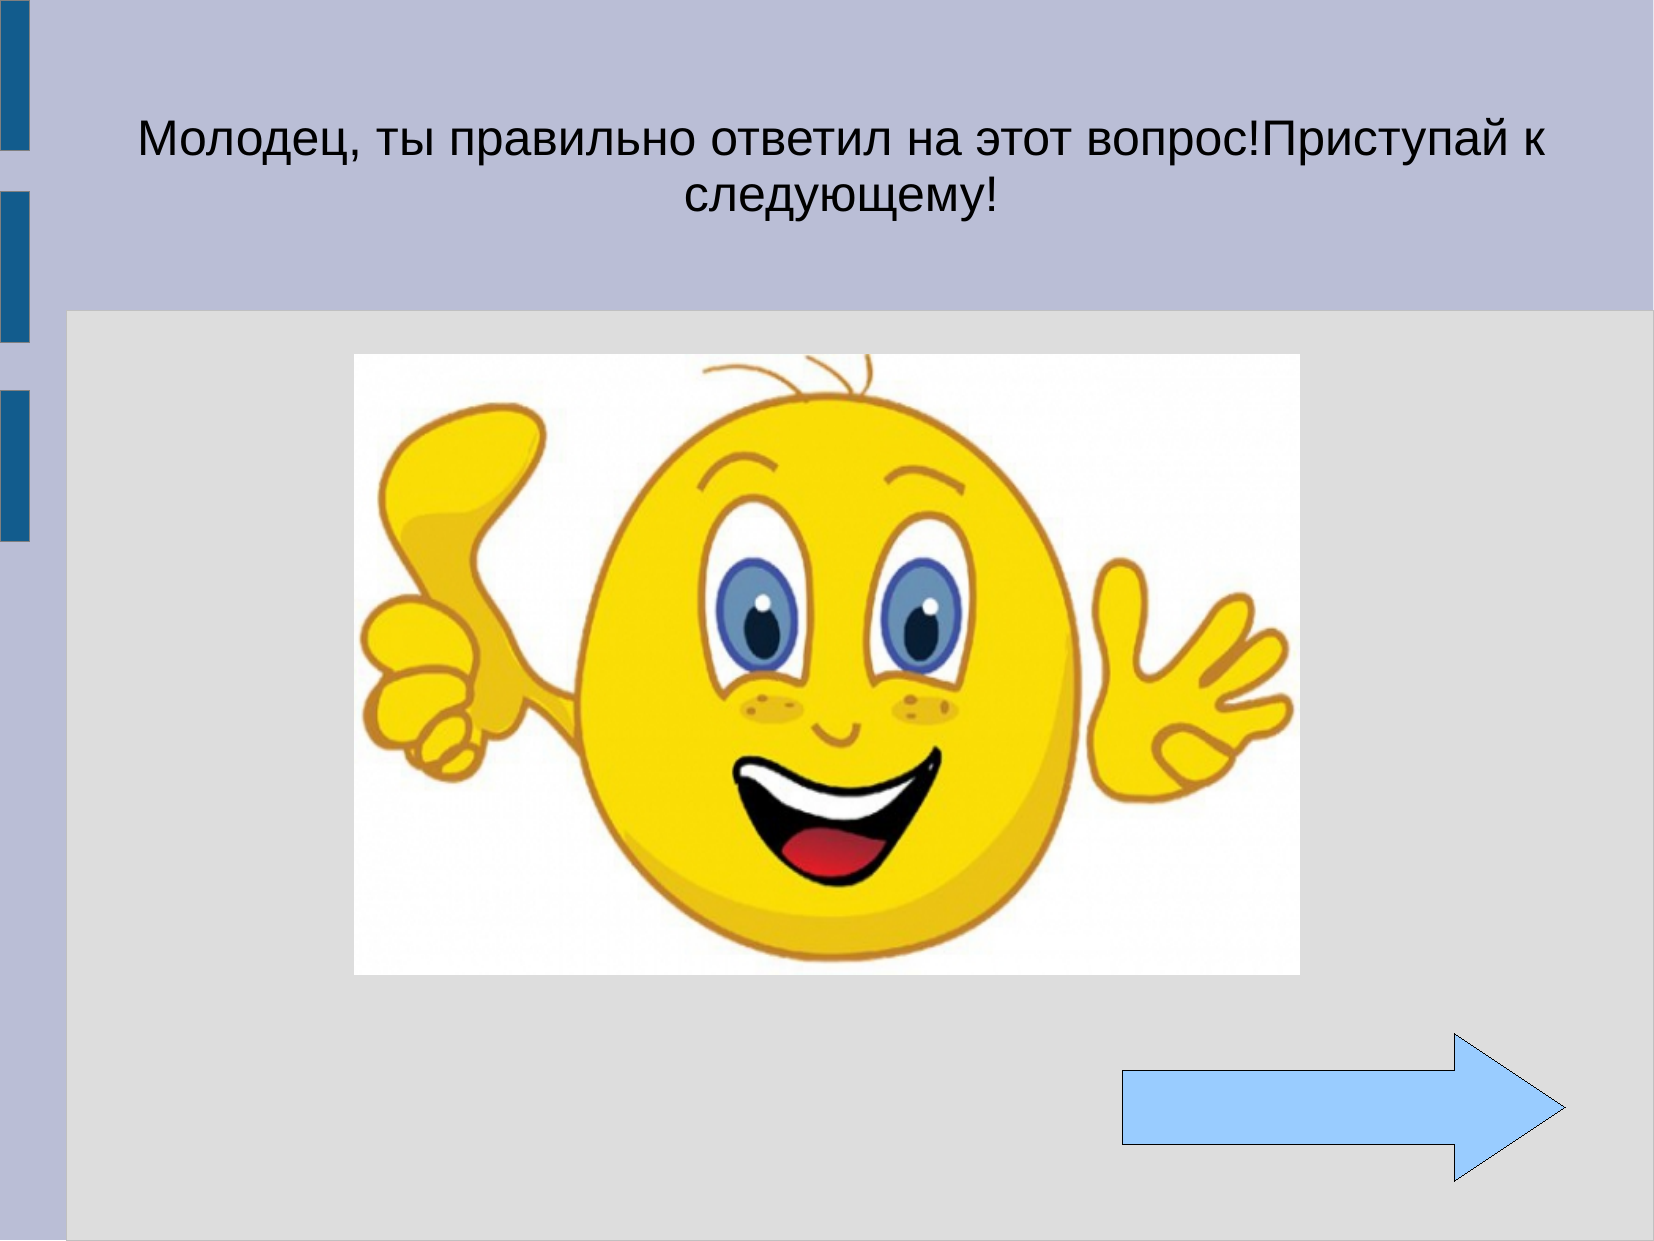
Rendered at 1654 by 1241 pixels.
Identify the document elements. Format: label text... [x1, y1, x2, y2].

text_box [1122, 1033, 1566, 1182]
picture [354, 354, 1300, 975]
text_box Молодец, ты правильно ответил на этот вопрос!Приступай к следующему! [59, 102, 1625, 384]
